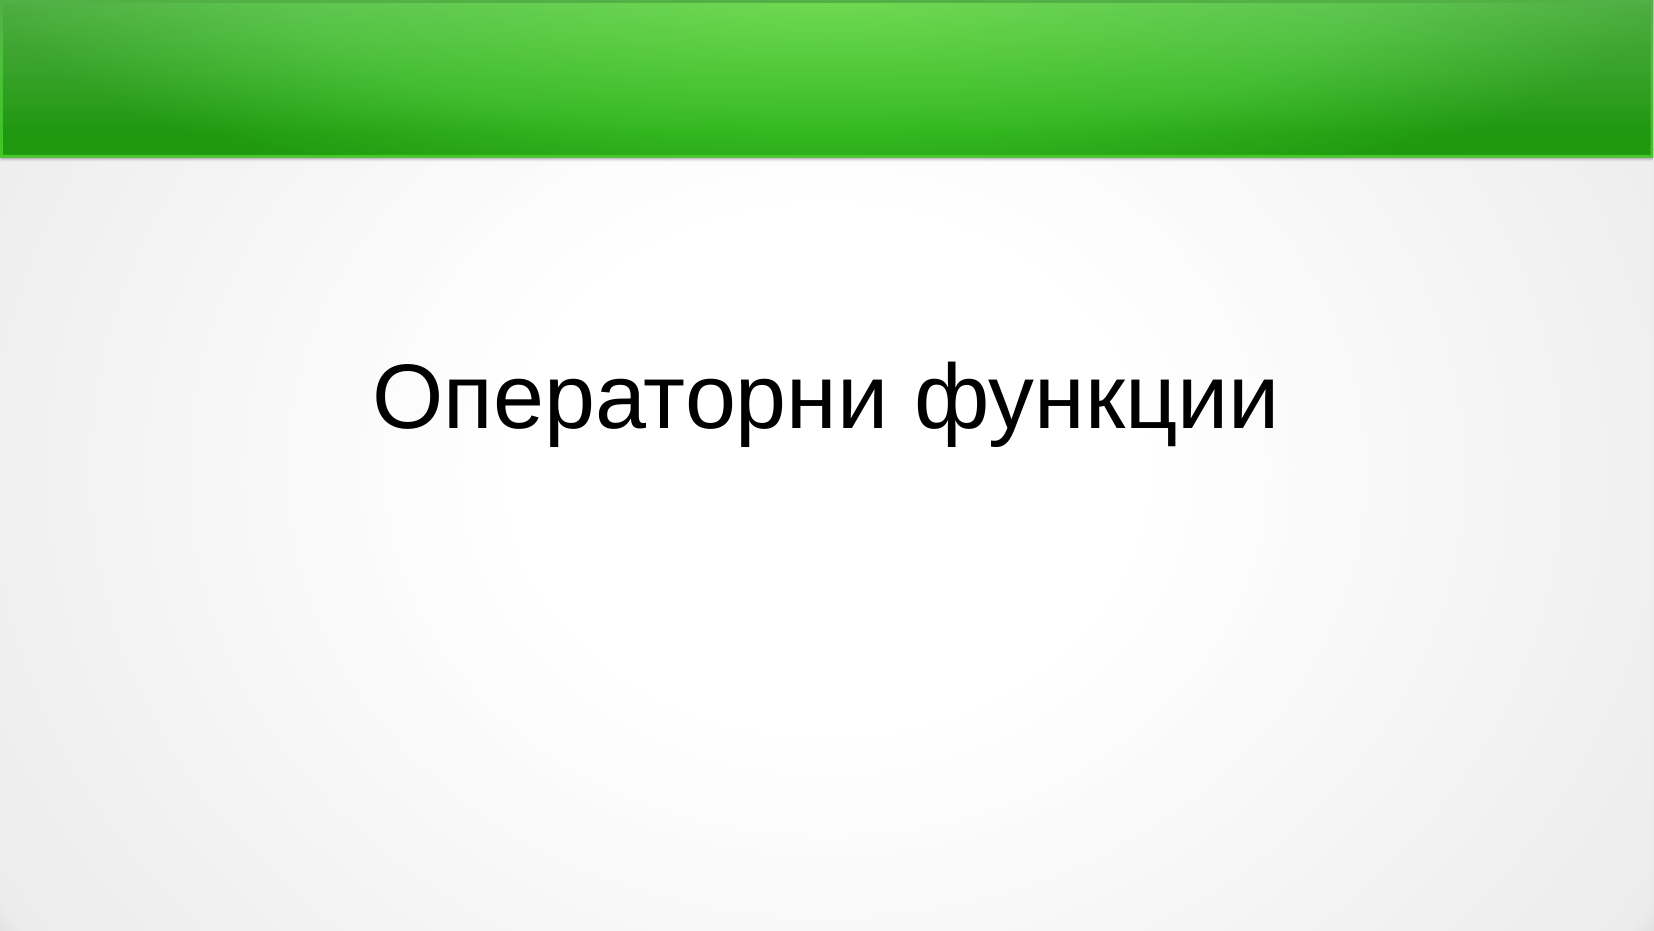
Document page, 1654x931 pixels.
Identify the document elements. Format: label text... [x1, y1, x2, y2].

subtitle Операторни функции [82, 37, 1571, 758]
